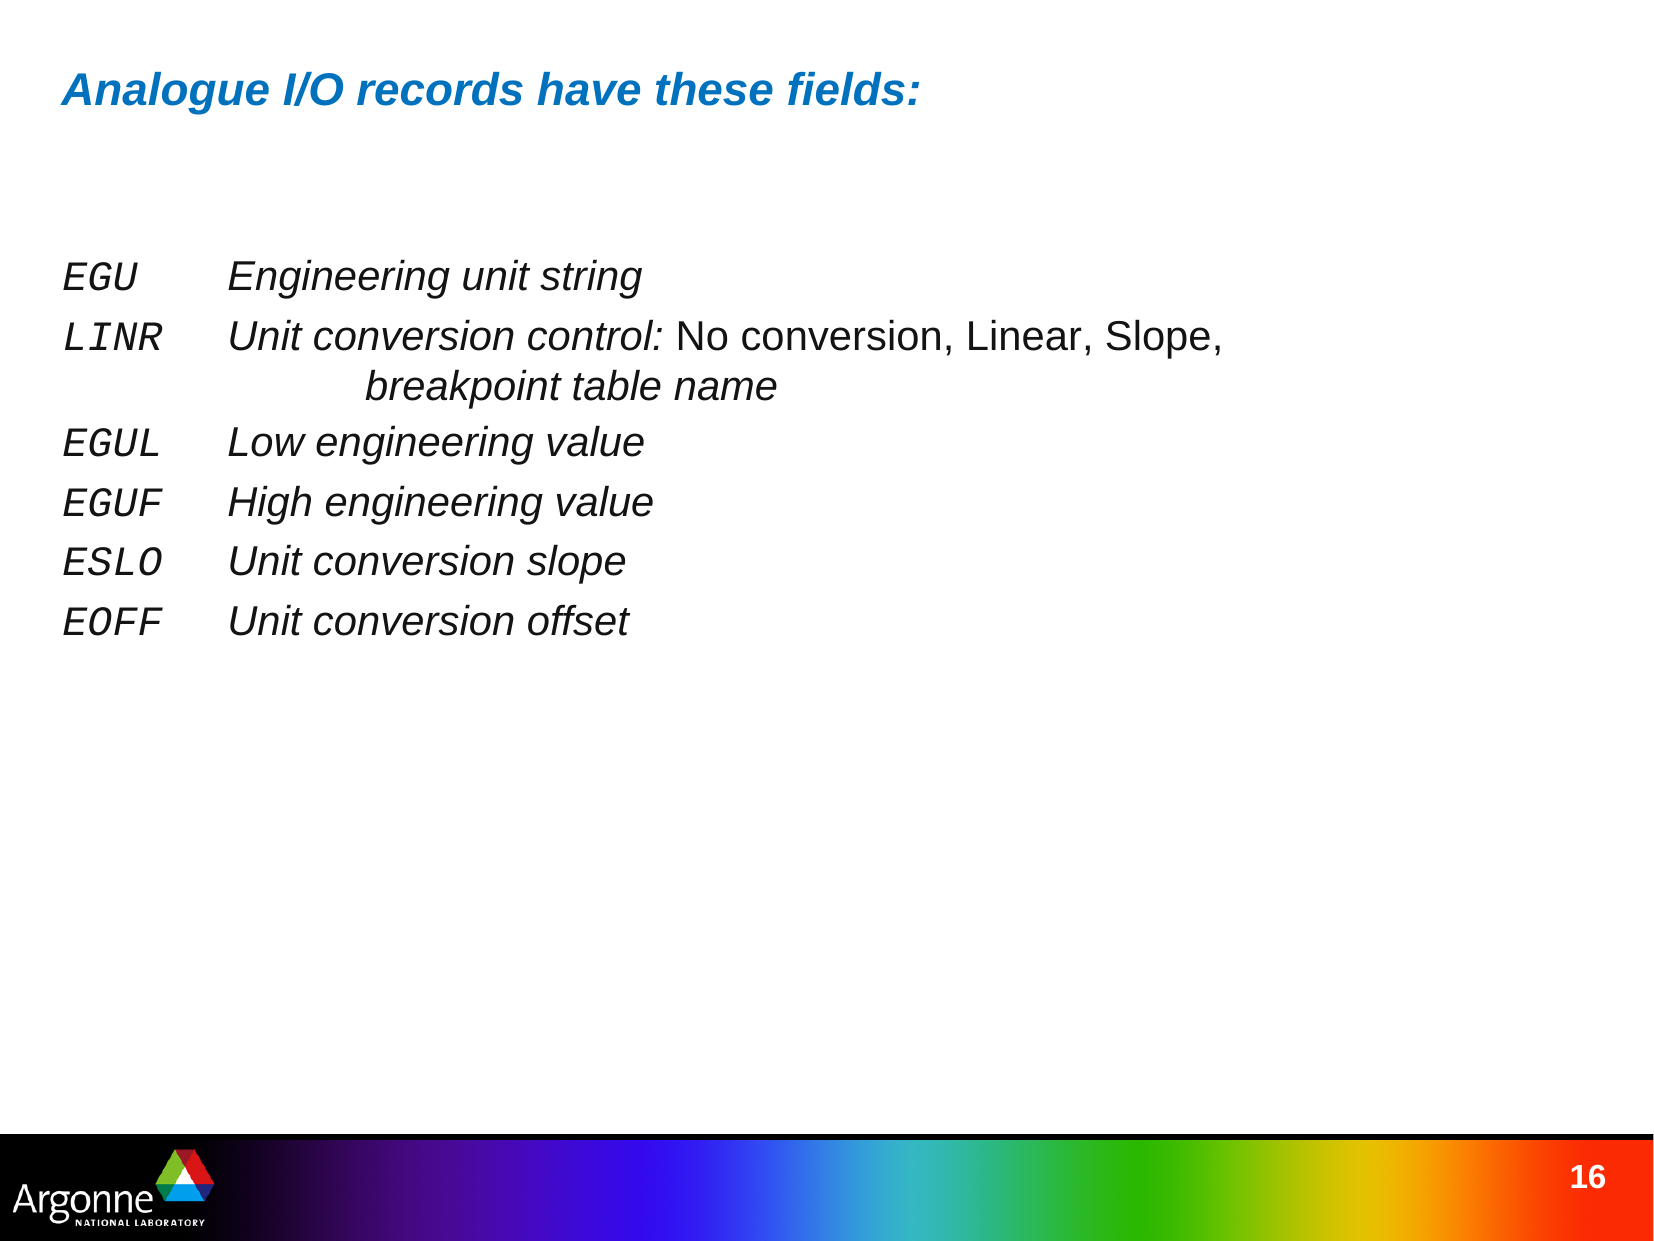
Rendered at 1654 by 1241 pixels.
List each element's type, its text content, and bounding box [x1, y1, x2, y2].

title Analogue I/O records have these fields: [61, 56, 1500, 126]
list EGU Engineering unit string LINR Unit conversion control: No conversion, Linear, Slope, breakpoint table name EGUL Low engineering value EGUF High engineering value ESLO Unit conversion slope EOFF Unit conversion offset [62, 253, 1498, 799]
picture [0, 1134, 1654, 1241]
